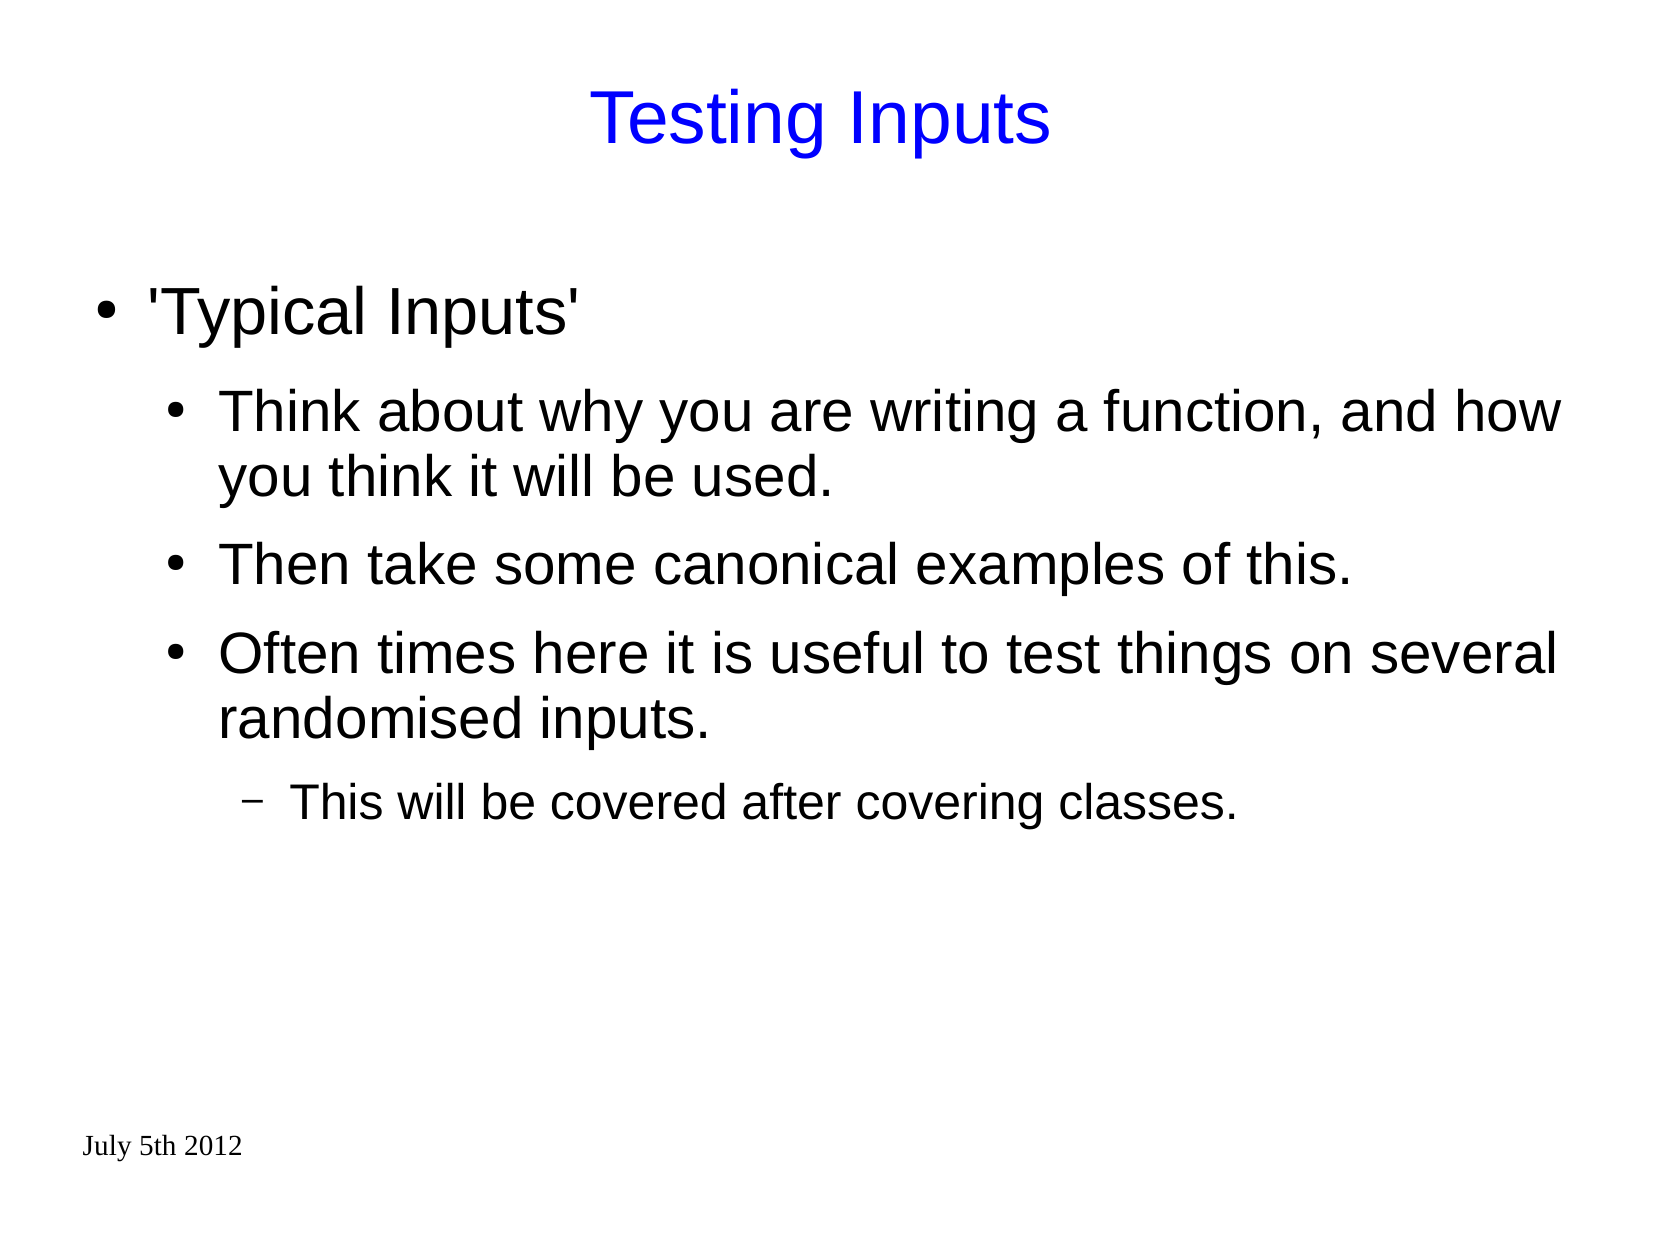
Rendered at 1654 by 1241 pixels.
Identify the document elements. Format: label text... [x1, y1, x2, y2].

list 'Typical Inputs' Think about why you are writing a function, and how you think it will be used. Then take some canonical examples of this. Often times here it is useful to test things on several randomised inputs. This will be covered after covering classes. [76, 274, 1565, 1093]
title Testing Inputs [76, 58, 1565, 178]
